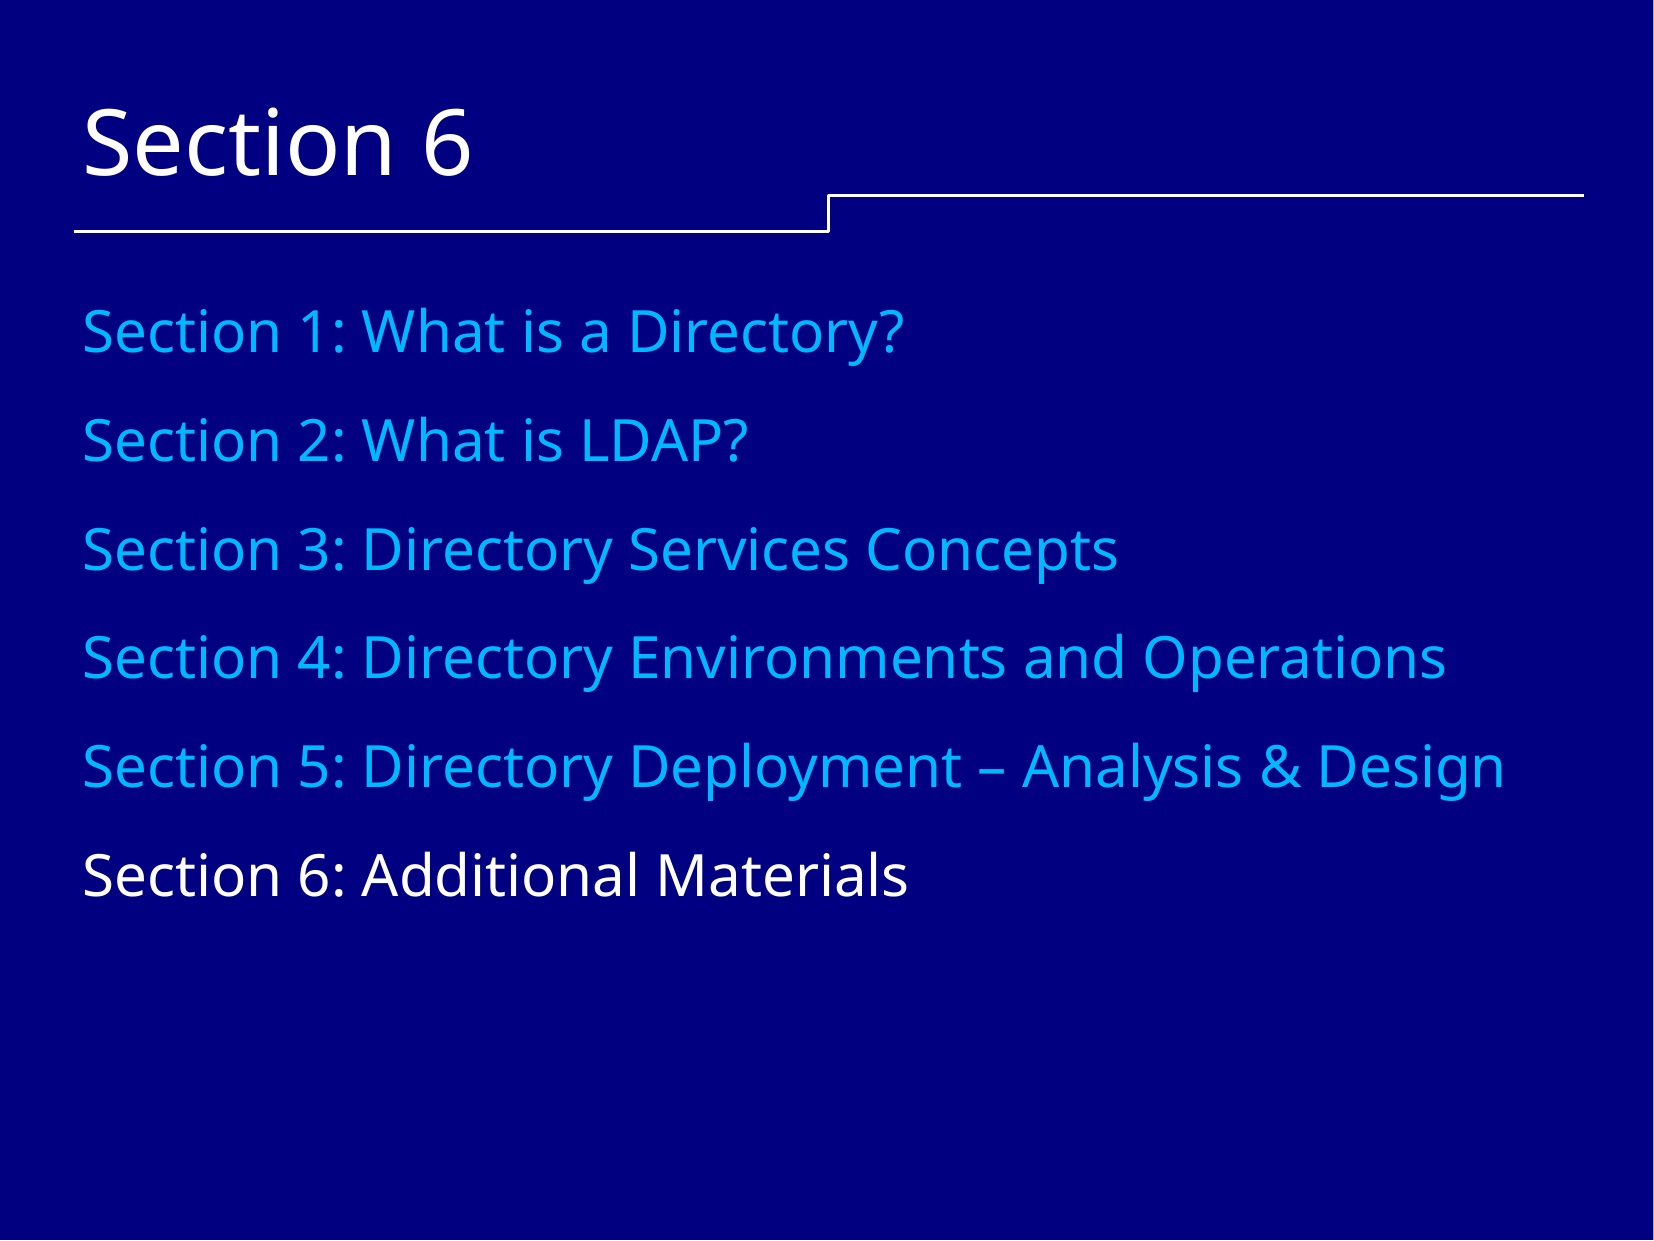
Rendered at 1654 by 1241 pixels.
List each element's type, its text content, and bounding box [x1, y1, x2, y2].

title Section 6 [82, 49, 1571, 232]
list Section 1: What is a Directory? Section 2: What is LDAP? Section 3: Directory Services Concepts Section 4: Directory Environments and Operations Section 5: Directory Deployment – Analysis & Design Section 6: Additional Materials [82, 290, 1571, 1109]
